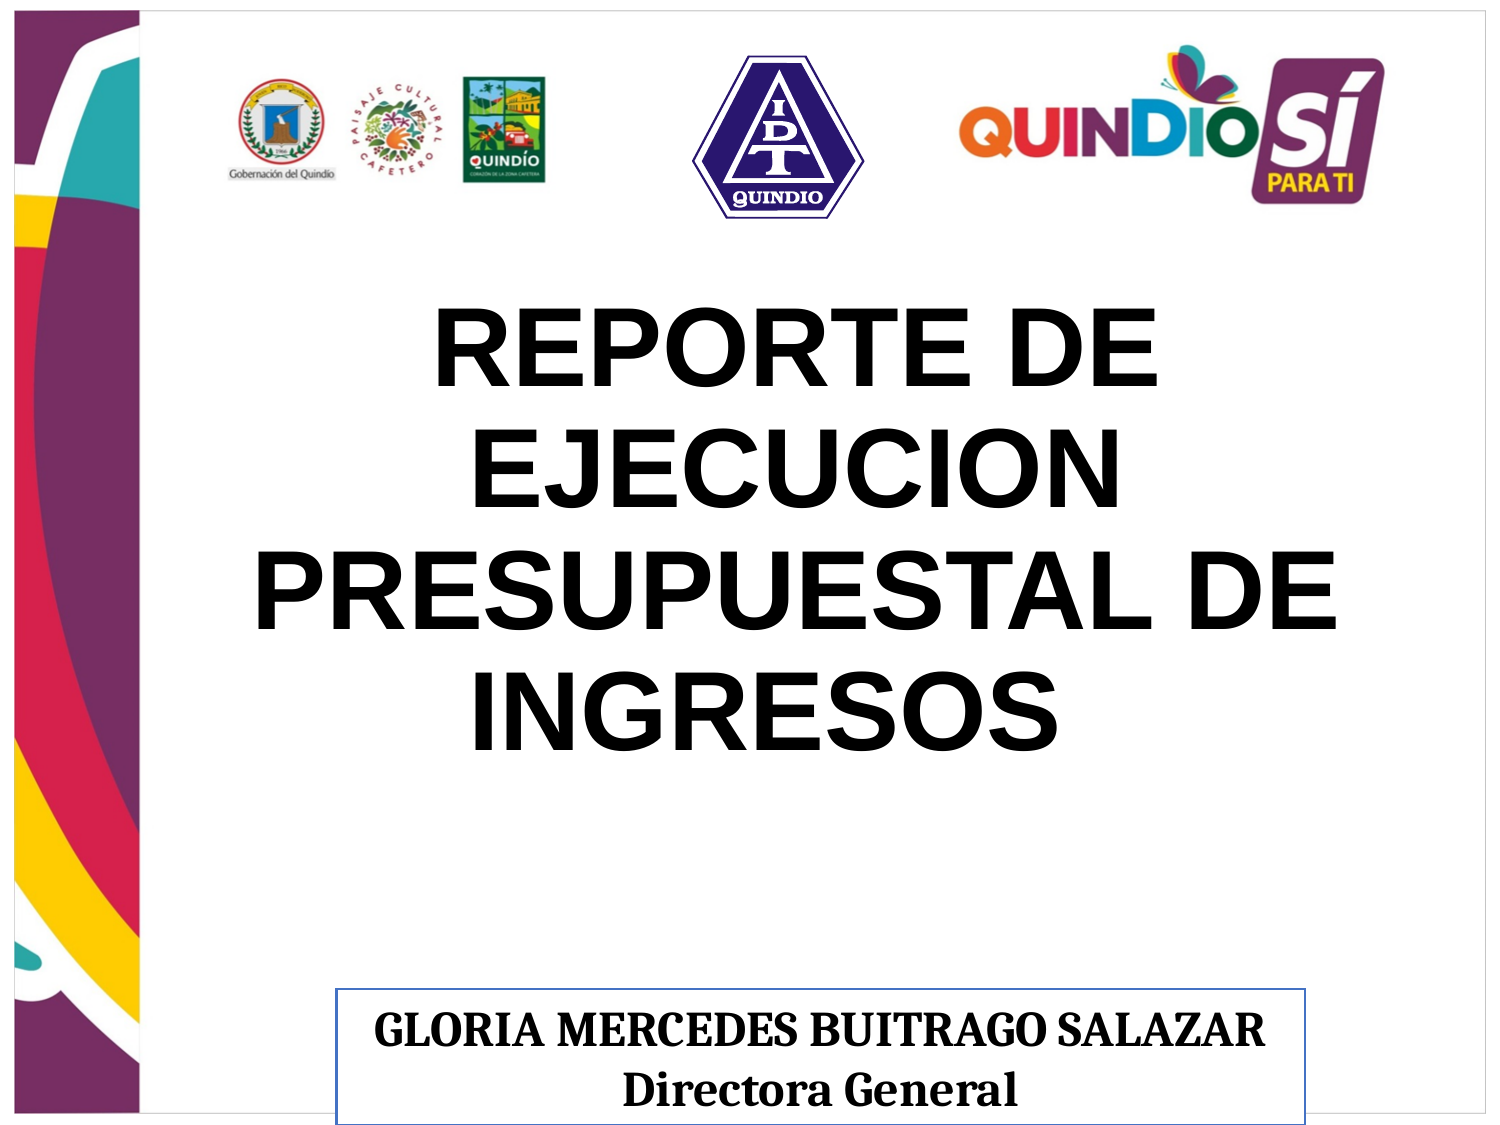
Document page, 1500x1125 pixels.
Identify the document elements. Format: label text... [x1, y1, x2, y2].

text_box GLORIA MERCEDES BUITRAGO SALAZAR Directora General [336, 988, 1306, 1125]
title REPORTE DE EJECUCION PRESUPUESTAL DE INGRESOS [123, 656, 1470, 1125]
picture [14, 10, 1486, 1114]
